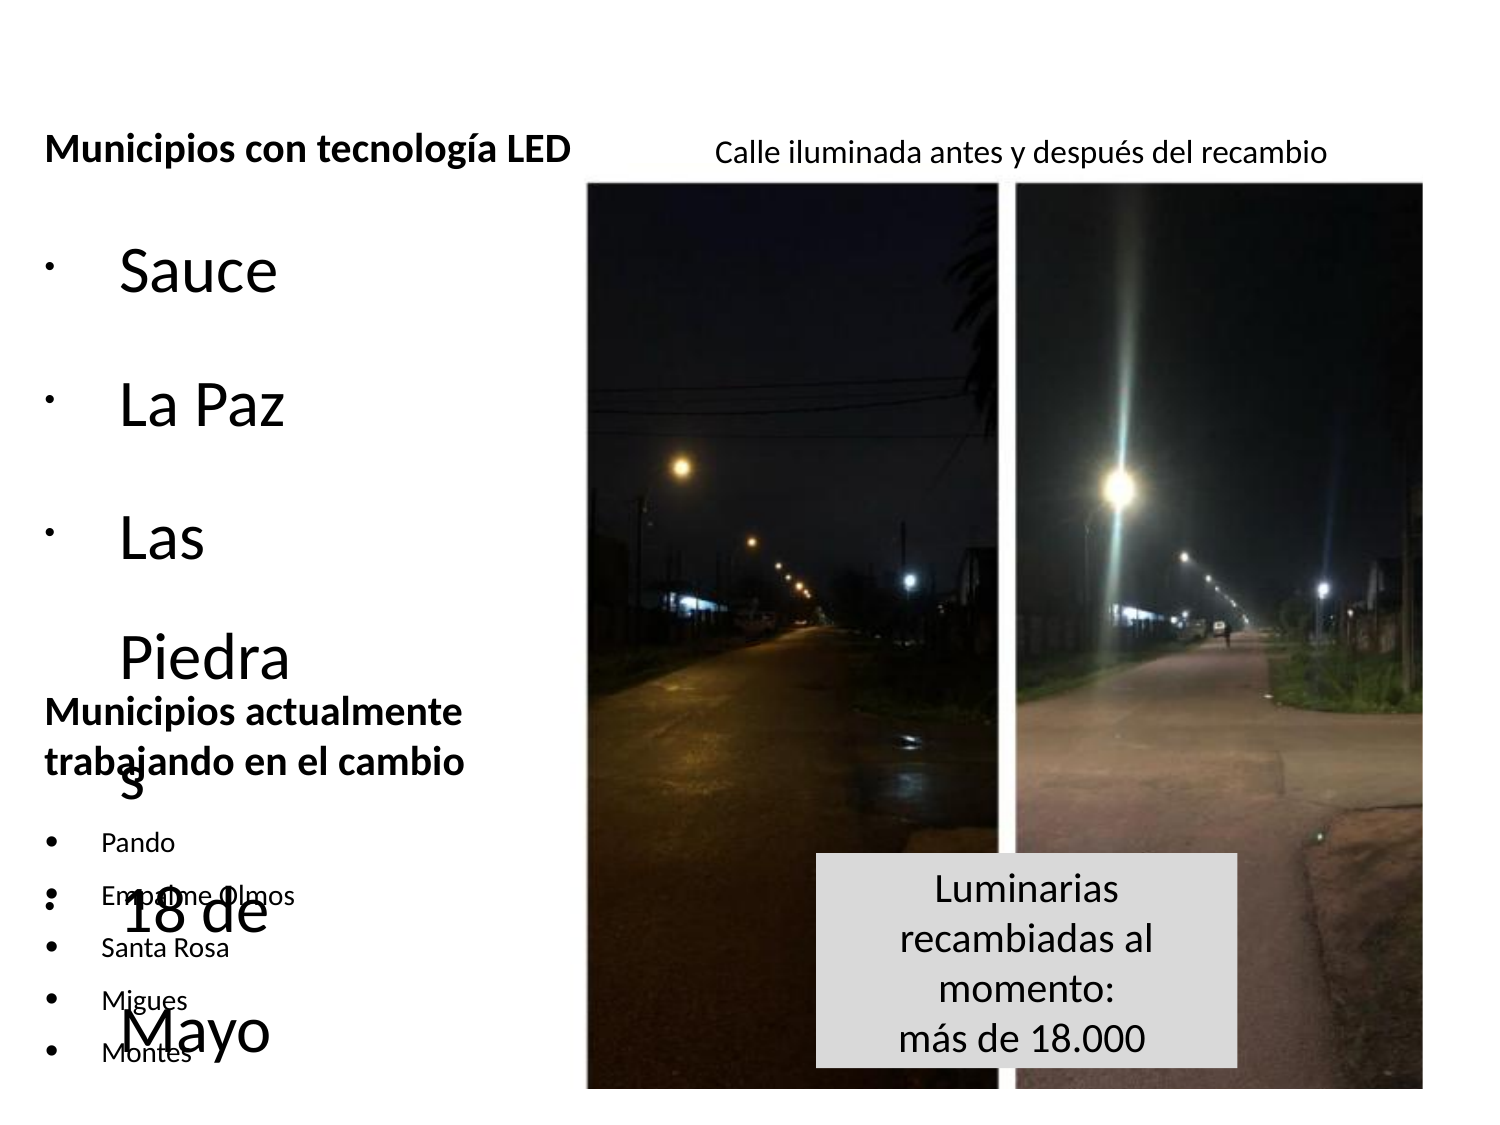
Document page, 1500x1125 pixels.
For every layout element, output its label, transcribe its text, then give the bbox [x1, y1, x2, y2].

text_box Municipios actualmente trabajando en el cambio [29, 656, 570, 798]
text_box Calle iluminada antes y después del recambio [610, 123, 1442, 178]
text_box Sauce La Paz Las Piedras 18 de Mayo Progreso Atlántida Parque Del Plata Paso Carrasco Nicolich [29, 196, 328, 640]
text_box Luminarias recambiadas al momento: más de 18.000 [816, 853, 1238, 1069]
picture [570, 163, 1423, 1089]
text_box Pando Empalme Olmos Santa Rosa Migues Montes [29, 798, 880, 1094]
text_box Municipios con tecnología LED [29, 113, 656, 196]
